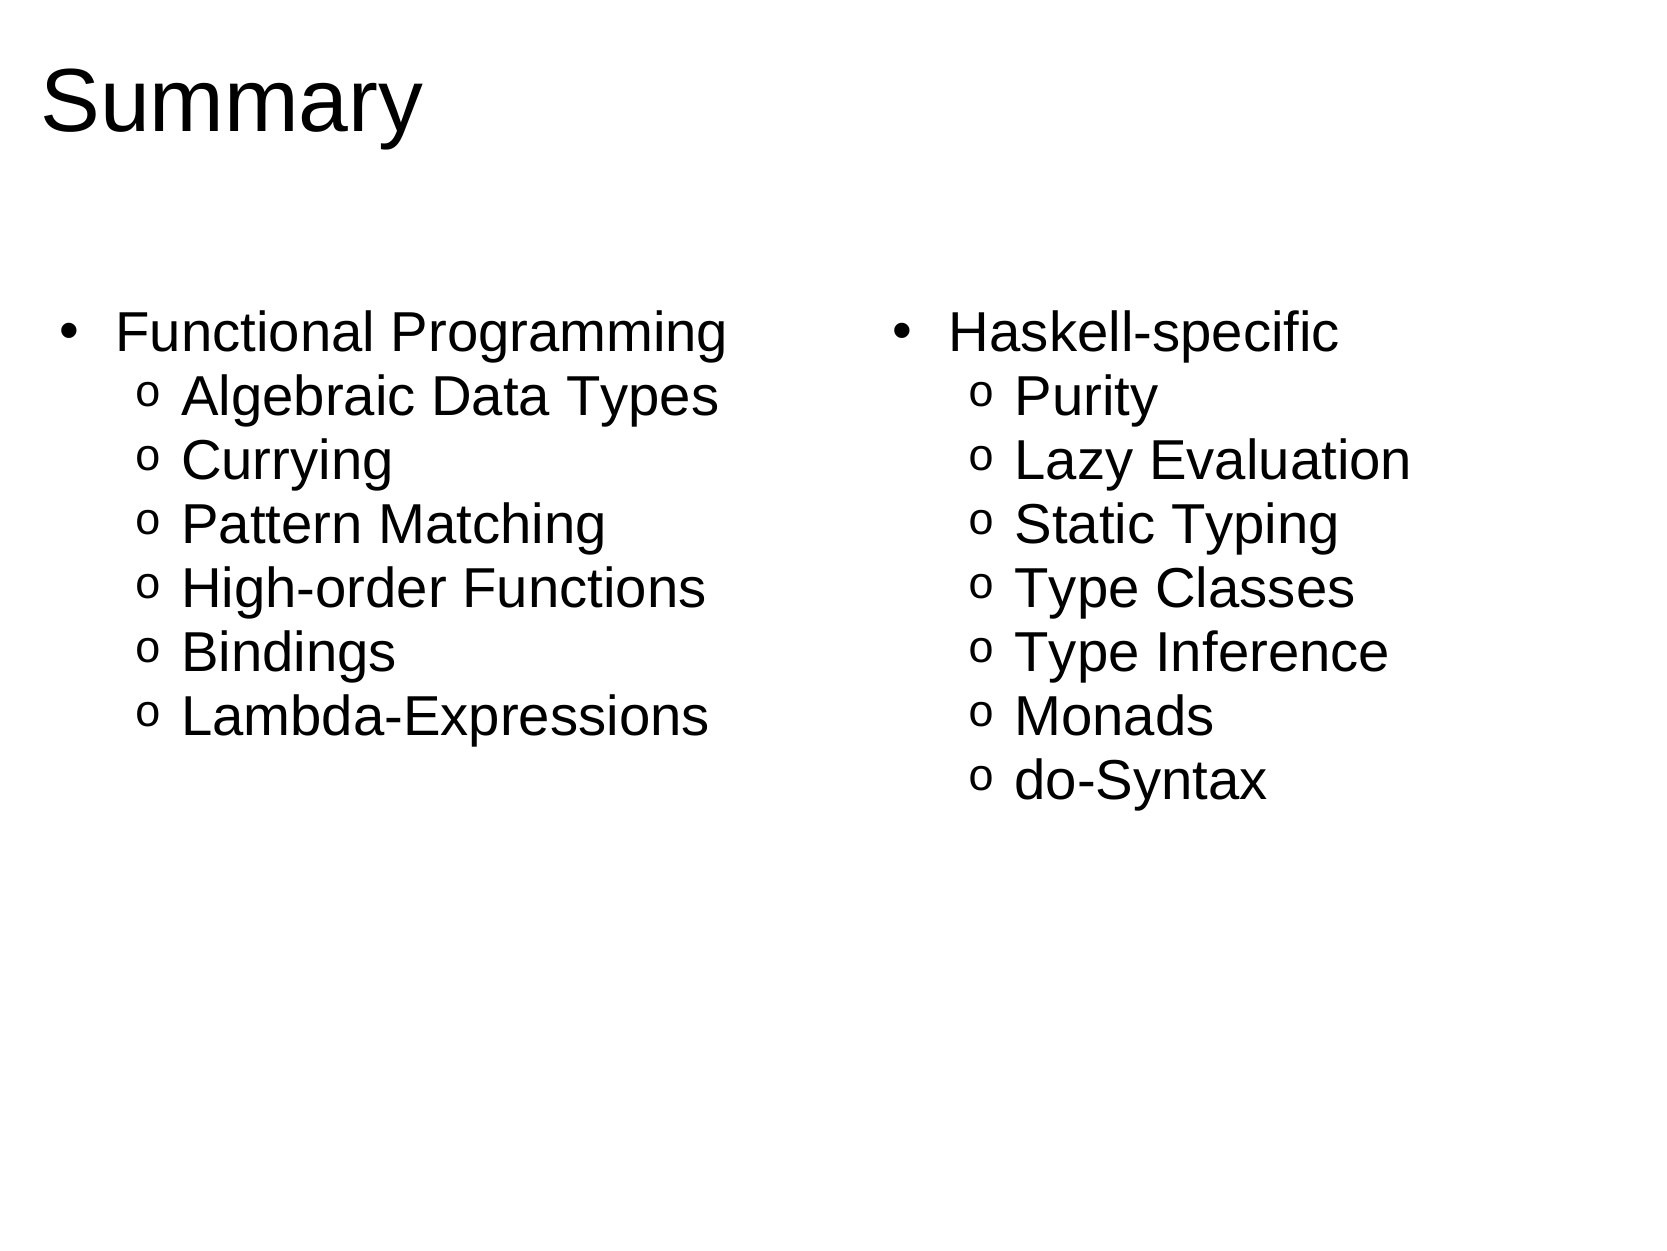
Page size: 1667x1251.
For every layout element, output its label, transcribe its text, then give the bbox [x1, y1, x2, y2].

list Functional Programming Algebraic Data Types Currying Pattern Matching High-order Functions Bindings Lambda-Expressions [40, 300, 793, 1201]
title Summary [40, 50, 1627, 201]
list Haskell-specific Purity Lazy Evaluation Static Typing Type Classes Type Inference Monads do-Syntax [873, 300, 1626, 1201]
